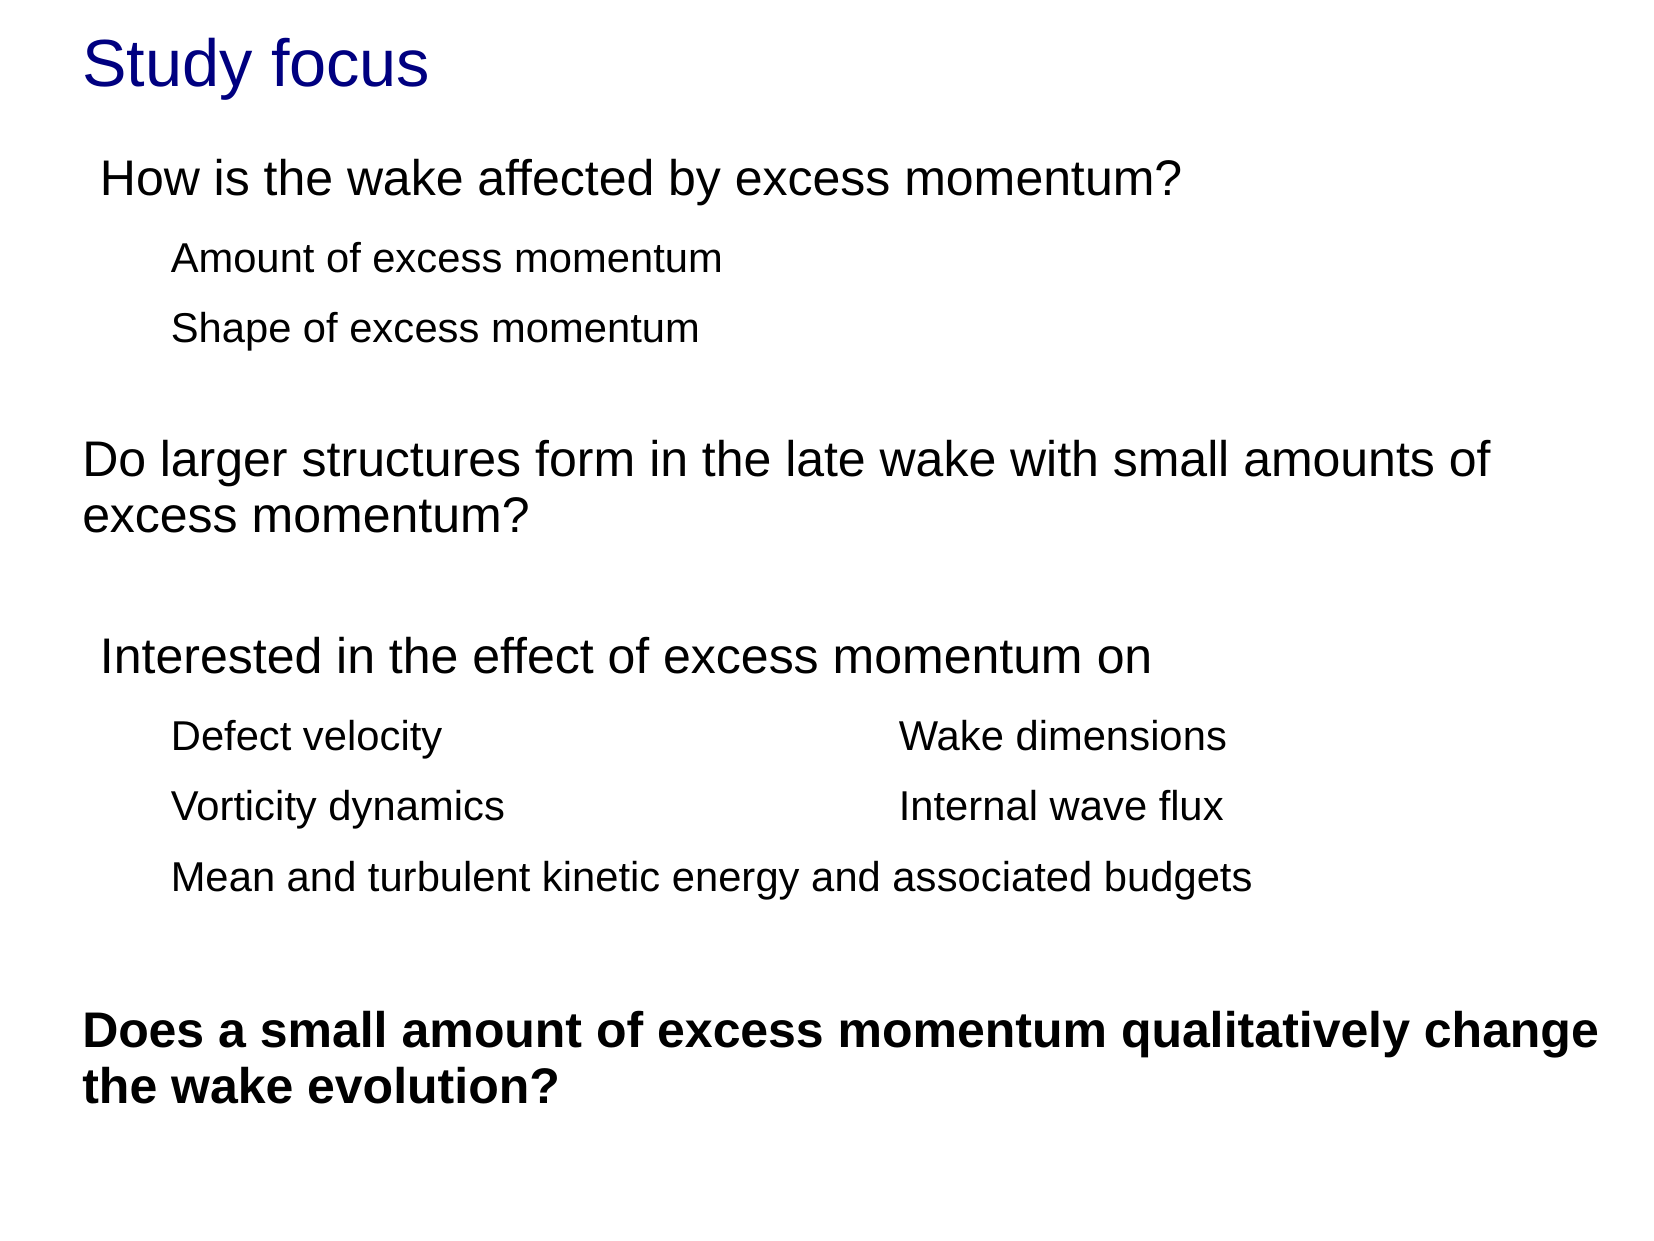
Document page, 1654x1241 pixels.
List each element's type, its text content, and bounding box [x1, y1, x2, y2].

list How is the wake affected by excess momentum? Amount of excess momentum Shape of excess momentum Do larger structures form in the late wake with small amounts of excess momentum? Interested in the effect of excess momentum on Defect velocity Wake dimensions Vorticity dynamics Internal wave flux Mean and turbulent kinetic energy and associated budgets Does a small amount of excess momentum qualitatively change the wake evolution? [82, 149, 1613, 1238]
title Study focus [82, 7, 1571, 120]
